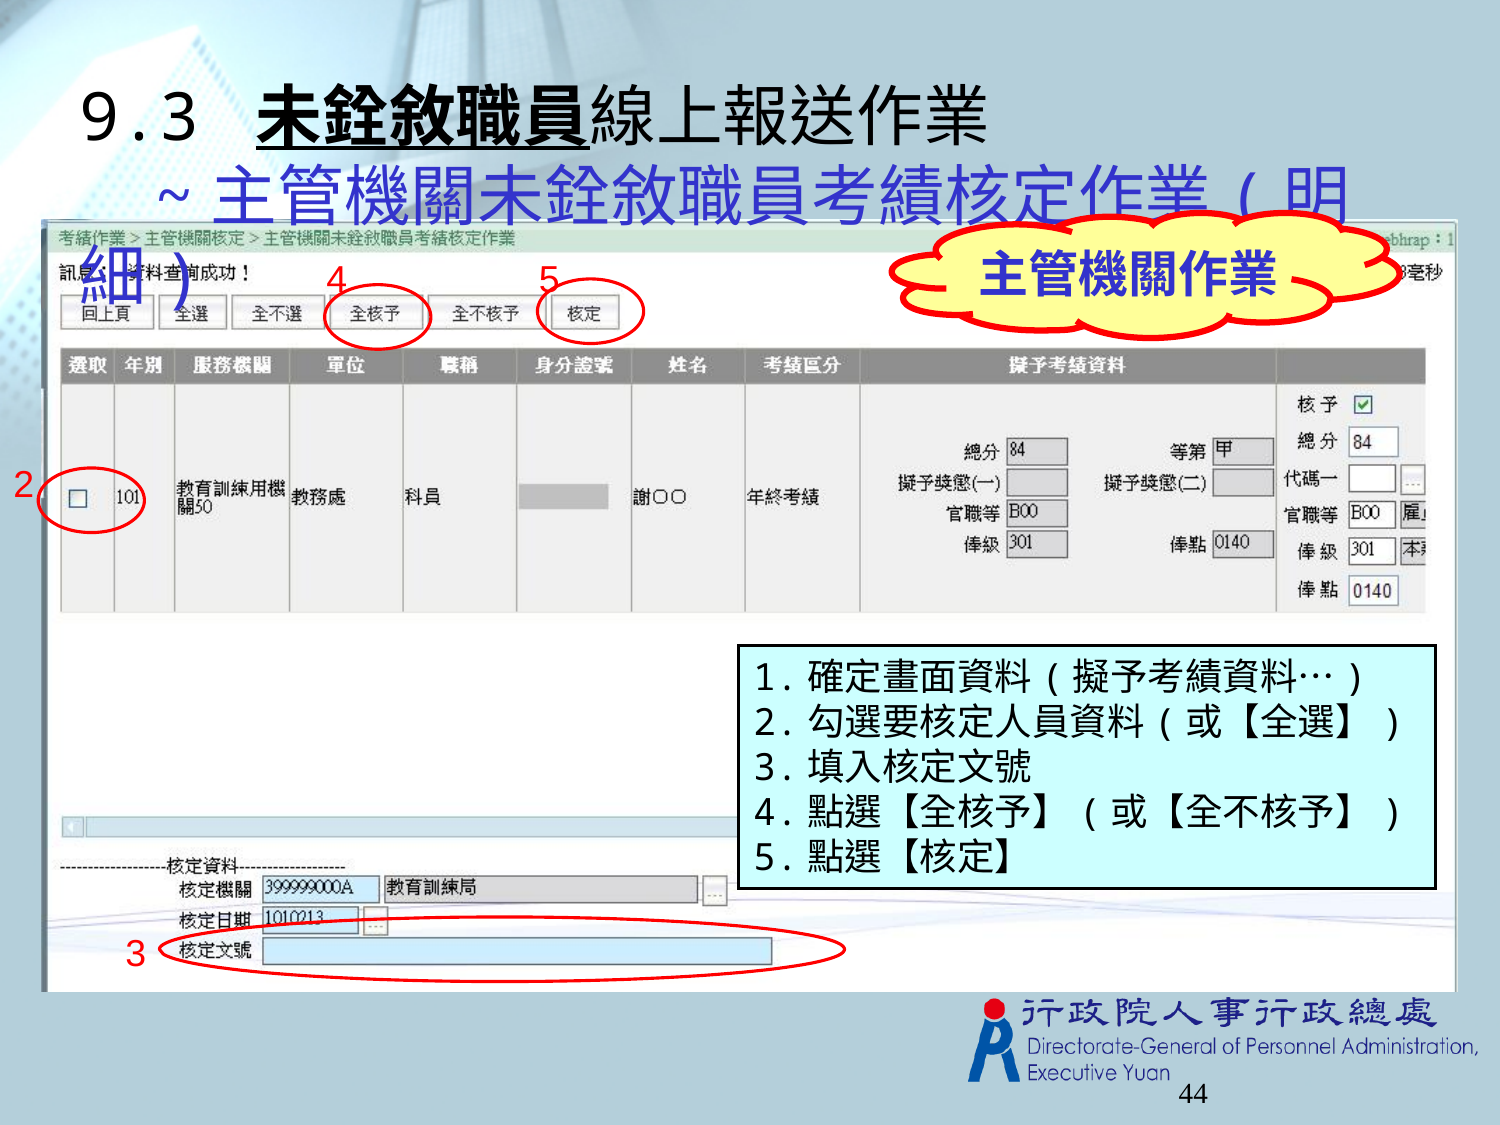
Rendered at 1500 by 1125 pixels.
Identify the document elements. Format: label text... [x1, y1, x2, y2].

text_box 2 [0, 460, 48, 506]
picture [41, 220, 1458, 992]
text_box 3 [123, 928, 148, 974]
text_box [1163, 1066, 1477, 1125]
text_box 5 [525, 255, 573, 301]
text_box 主管機關作業 [891, 212, 1400, 339]
picture [42, 470, 142, 530]
text_box 4 [312, 255, 361, 301]
picture [1020, 220, 1061, 227]
text_box 1.確定畫面資料(擬予考績資料…) 2.勾選要核定人員資料(或【全選】) 3.填入核定文號 4.點選【全核予】(或【全不核予】) 5.點選【核定】 [738, 645, 1436, 889]
text_box 9.3 未銓敘職員線上報送作業 ~主管機關未銓敘職員考績核定作業(明細) [65, 66, 1447, 179]
